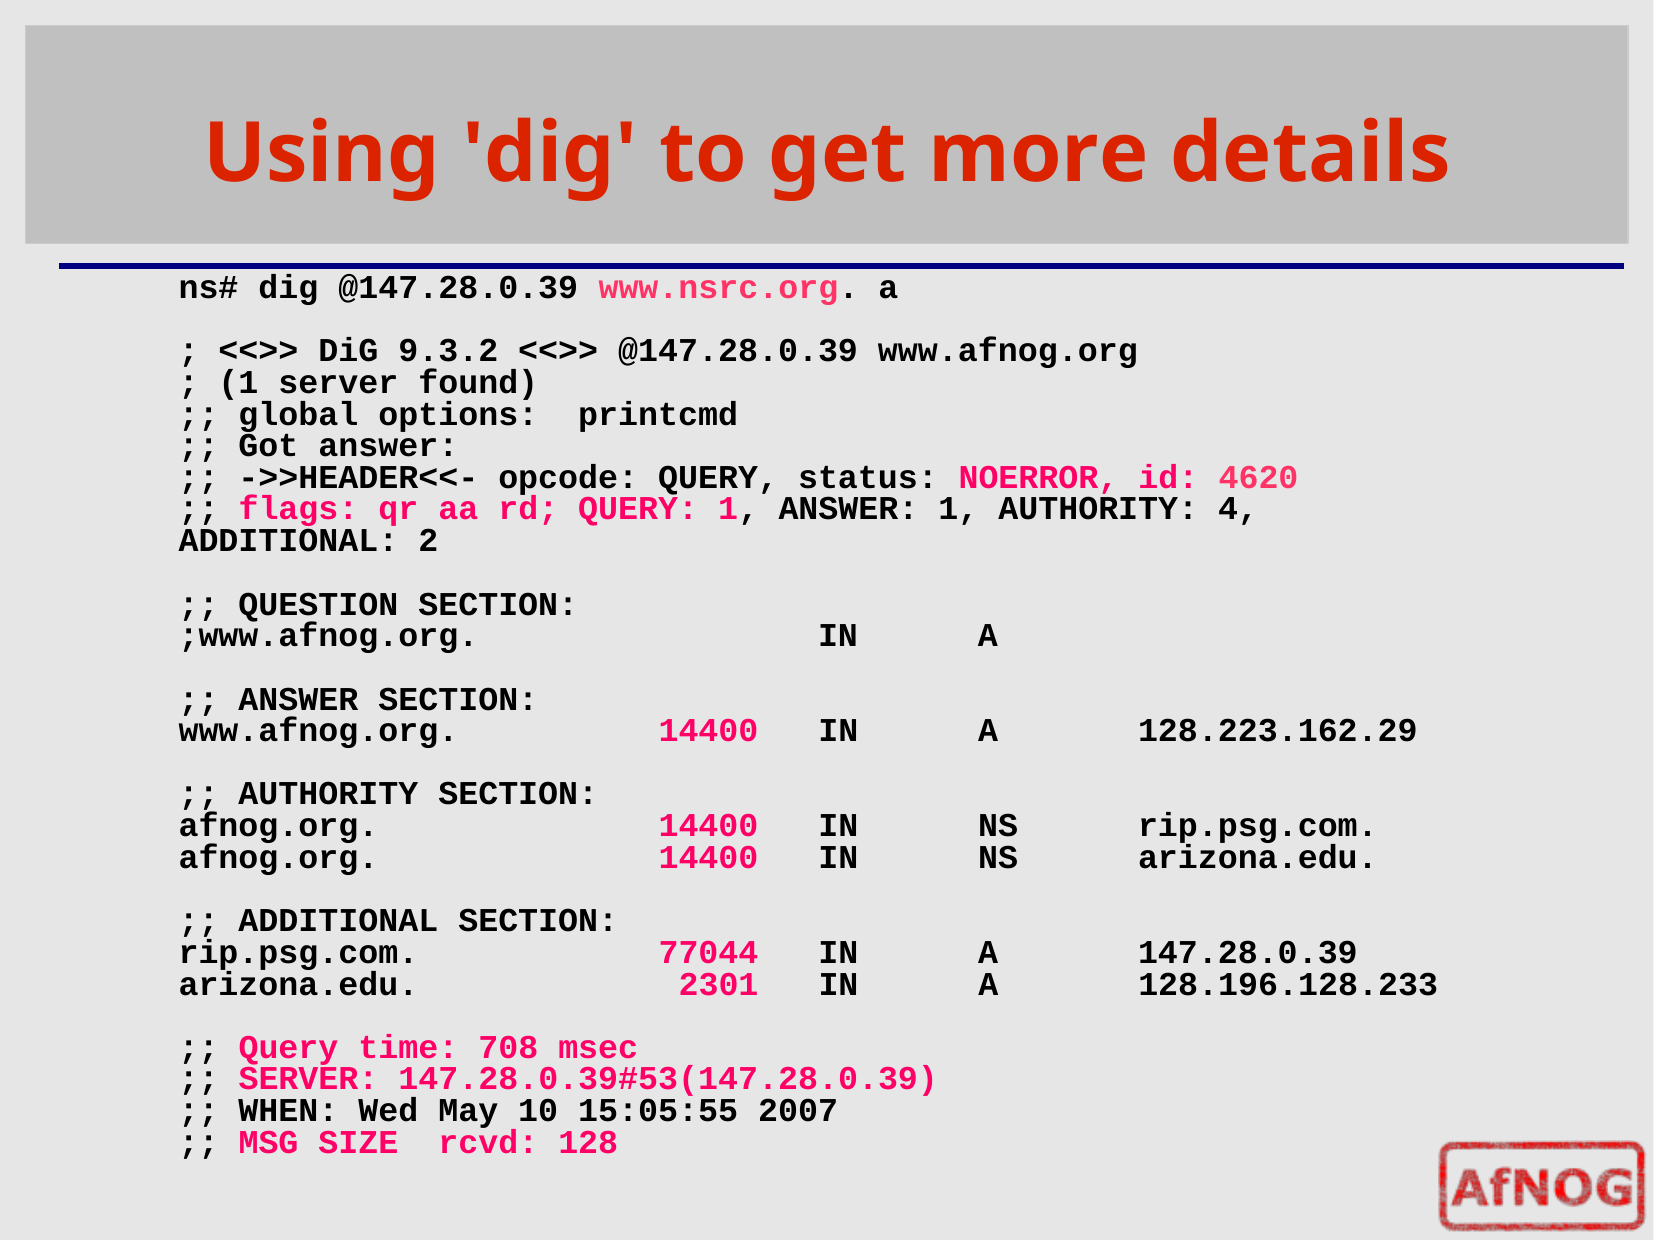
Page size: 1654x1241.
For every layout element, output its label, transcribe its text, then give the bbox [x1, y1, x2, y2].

picture [1437, 1139, 1648, 1235]
title Using 'dig' to get more details [121, 46, 1534, 254]
text_box ns# dig @147.28.0.39 www.nsrc.org. a ; <<>> DiG 9.3.2 <<>> @147.28.0.39 www.afnog.org ; (1 server found) ;; global options: printcmd ;; Got answer: ;; ->>HEADER<<- opcode: QUERY, status: NOERROR, id: 4620 ;; flags: qr aa rd; QUERY: 1, ANSWER: 1, AUTHORITY: 4, ADDITIONAL: 2 ;; QUESTION SECTION: ;www.afnog.org. IN A ;; ANSWER SECTION: www.afnog.org. 14400 IN A 128.223.162.29 ;; AUTHORITY SECTION: afnog.org. 14400 IN NS rip.psg.com. afnog.org. 14400 IN NS arizona.edu. ;; ADDITIONAL SECTION: rip.psg.com. 77044 IN A 147.28.0.39 arizona.edu. 2301 IN A 128.196.128.233 ;; Query time: 708 msec ;; SERVER: 147.28.0.39#53(147.28.0.39) ;; WHEN: Wed May 10 15:05:55 2007 ;; MSG SIZE rcvd: 128 [163, 265, 1477, 1199]
